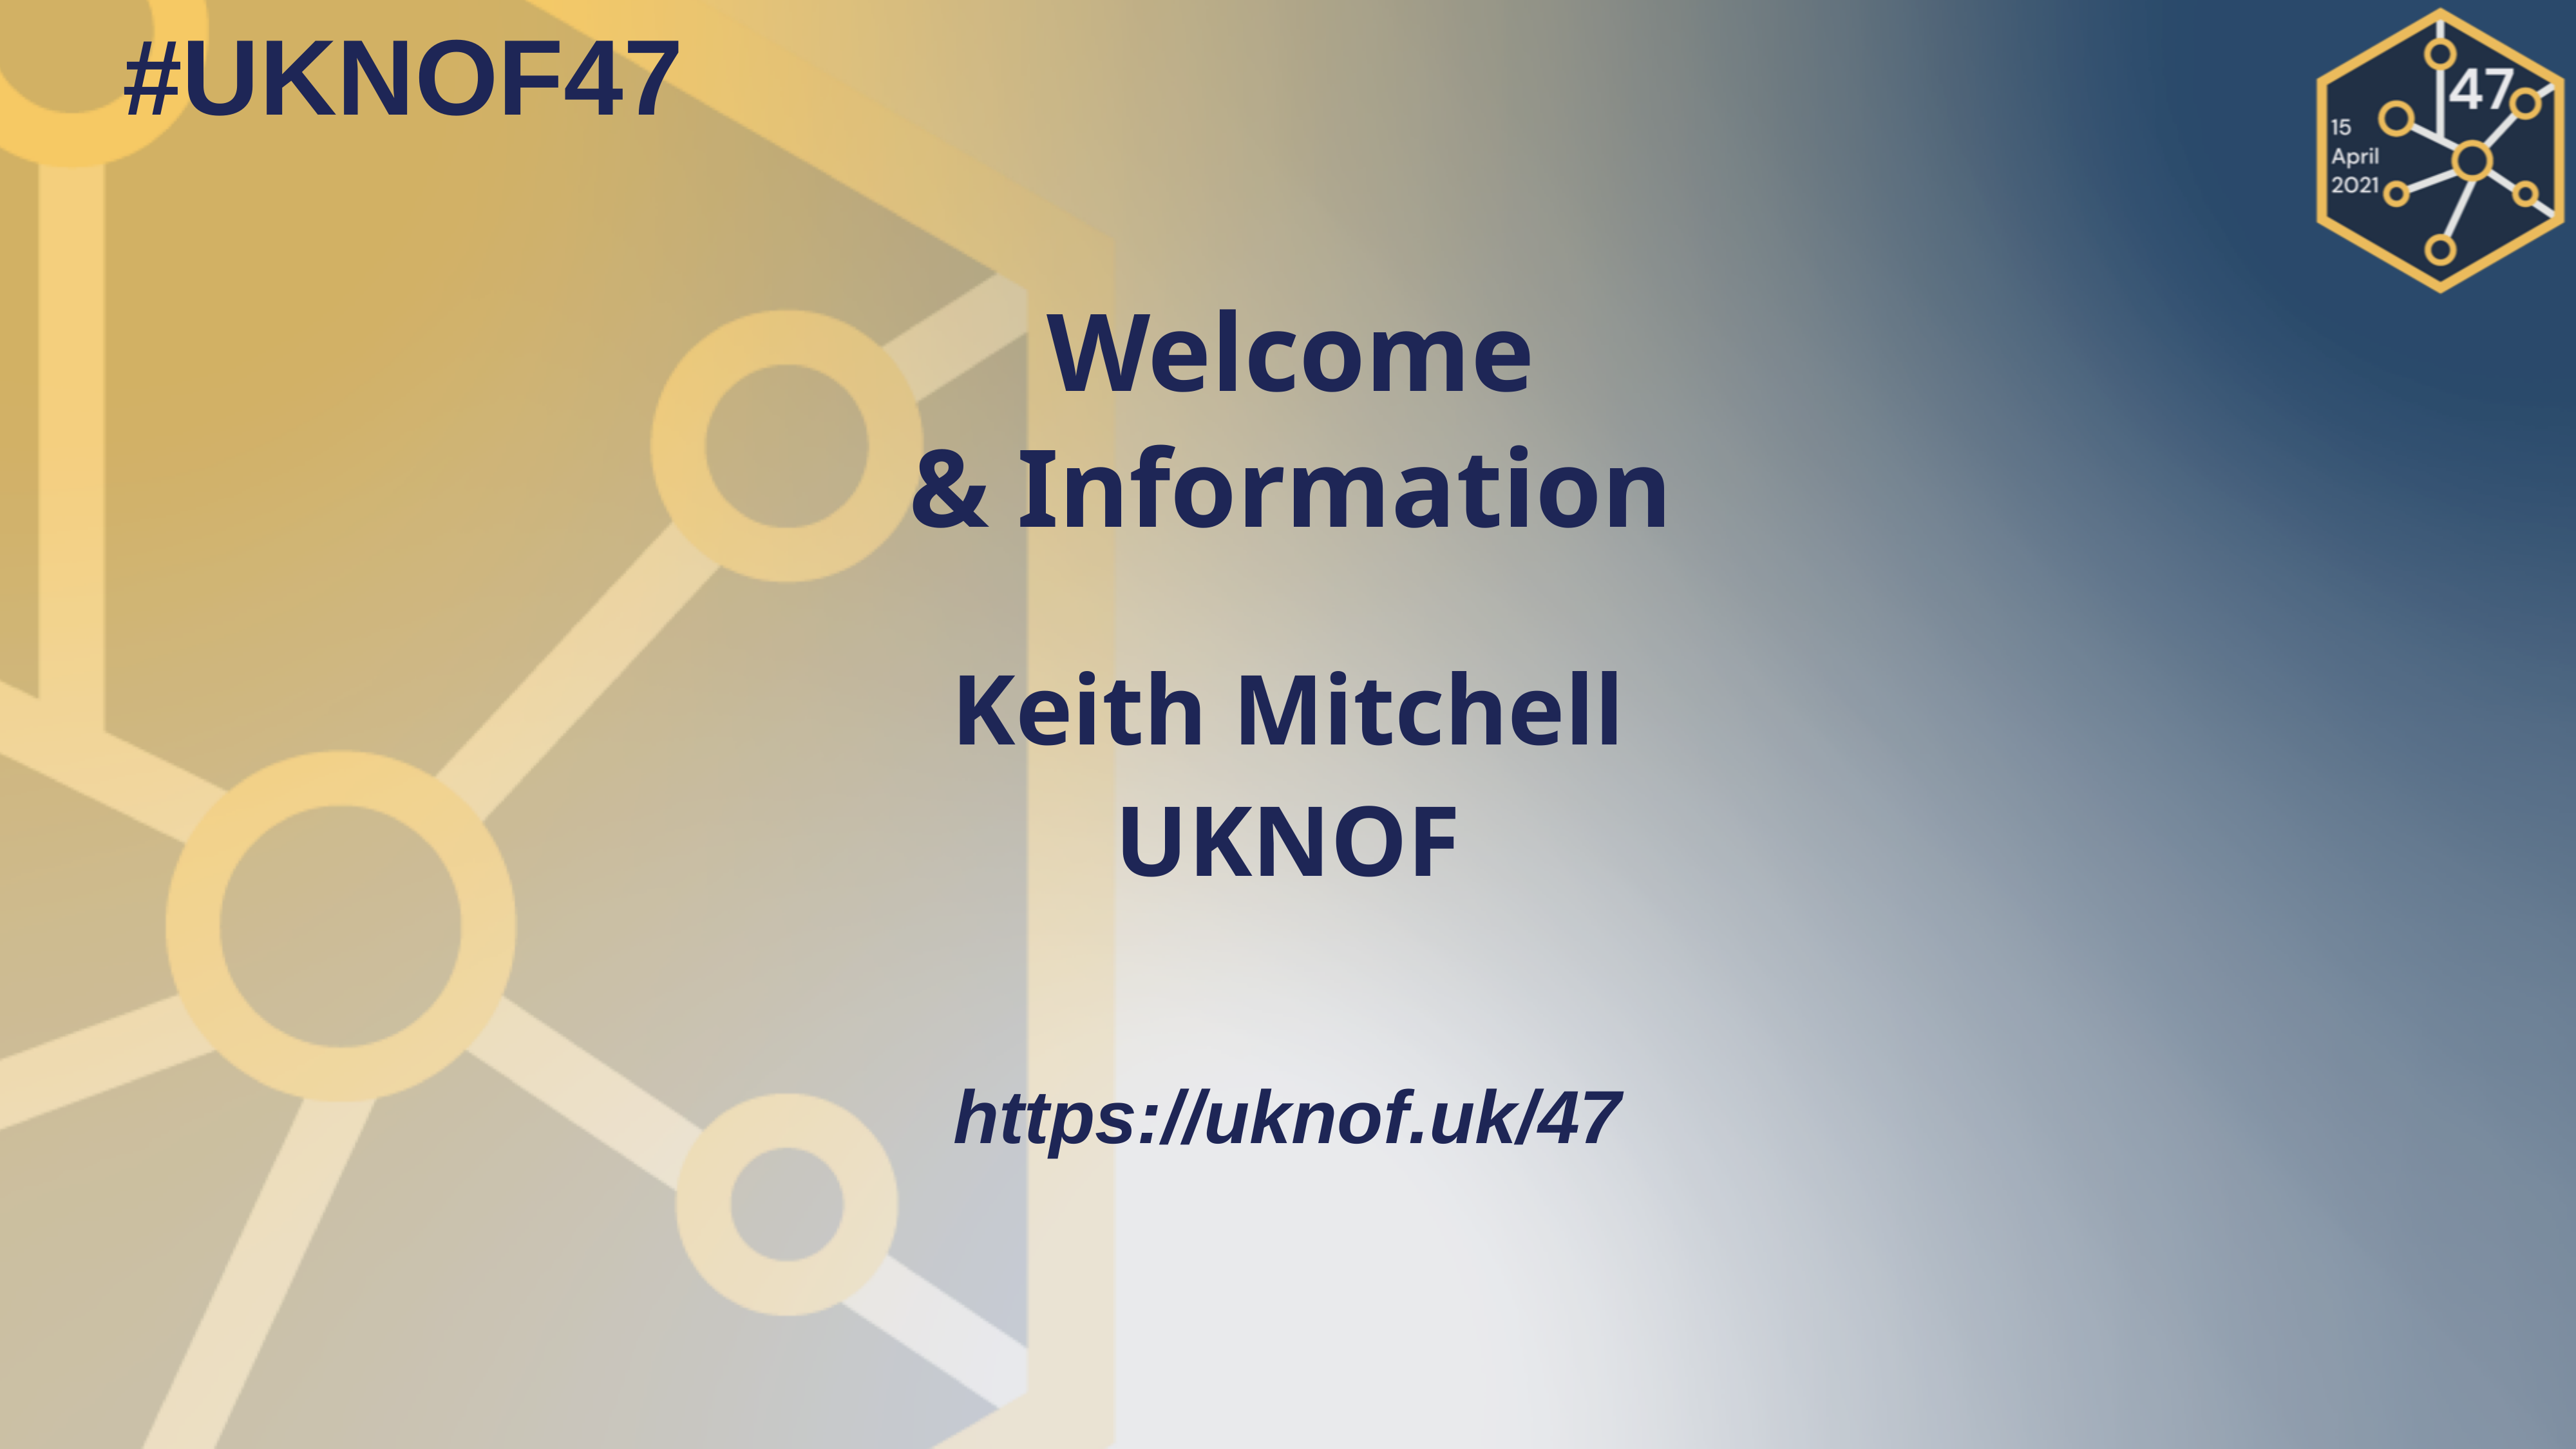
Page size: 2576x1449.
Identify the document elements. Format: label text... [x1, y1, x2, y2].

text_box Welcome & Information [899, 278, 1683, 560]
text_box Keith Mitchell UKNOF [862, 636, 1713, 910]
text_box #UKNOF47 [117, 2, 690, 143]
text_box https://uknof.uk/47 [947, 1062, 1628, 1164]
picture [0, 0, 2576, 1449]
